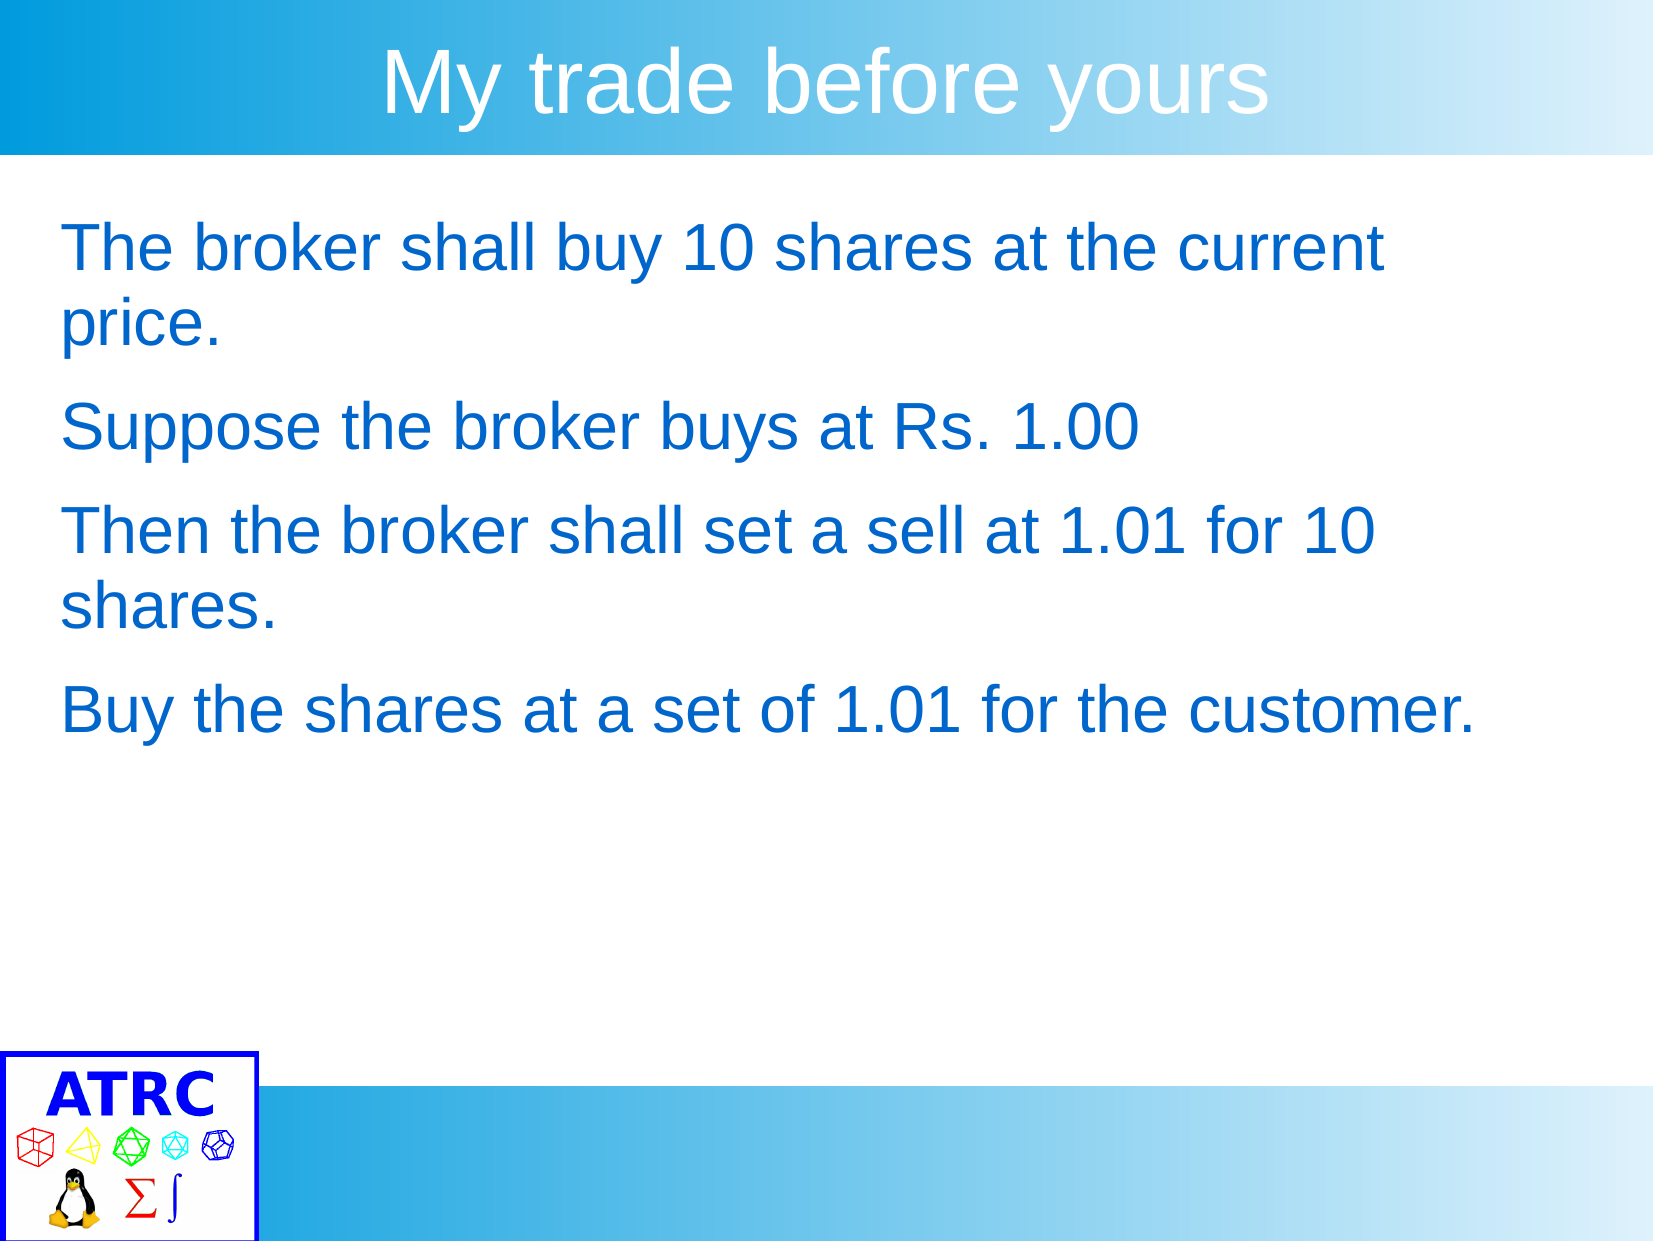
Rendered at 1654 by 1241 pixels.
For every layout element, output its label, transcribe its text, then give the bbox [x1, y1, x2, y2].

list The broker shall buy 10 shares at the current price. Suppose the broker buys at Rs. 1.00 Then the broker shall set a sell at 1.01 for 10 shares. Buy the shares at a set of 1.01 for the customer. [60, 210, 1549, 930]
picture [0, 1051, 259, 1241]
title My trade before yours [82, 30, 1571, 135]
